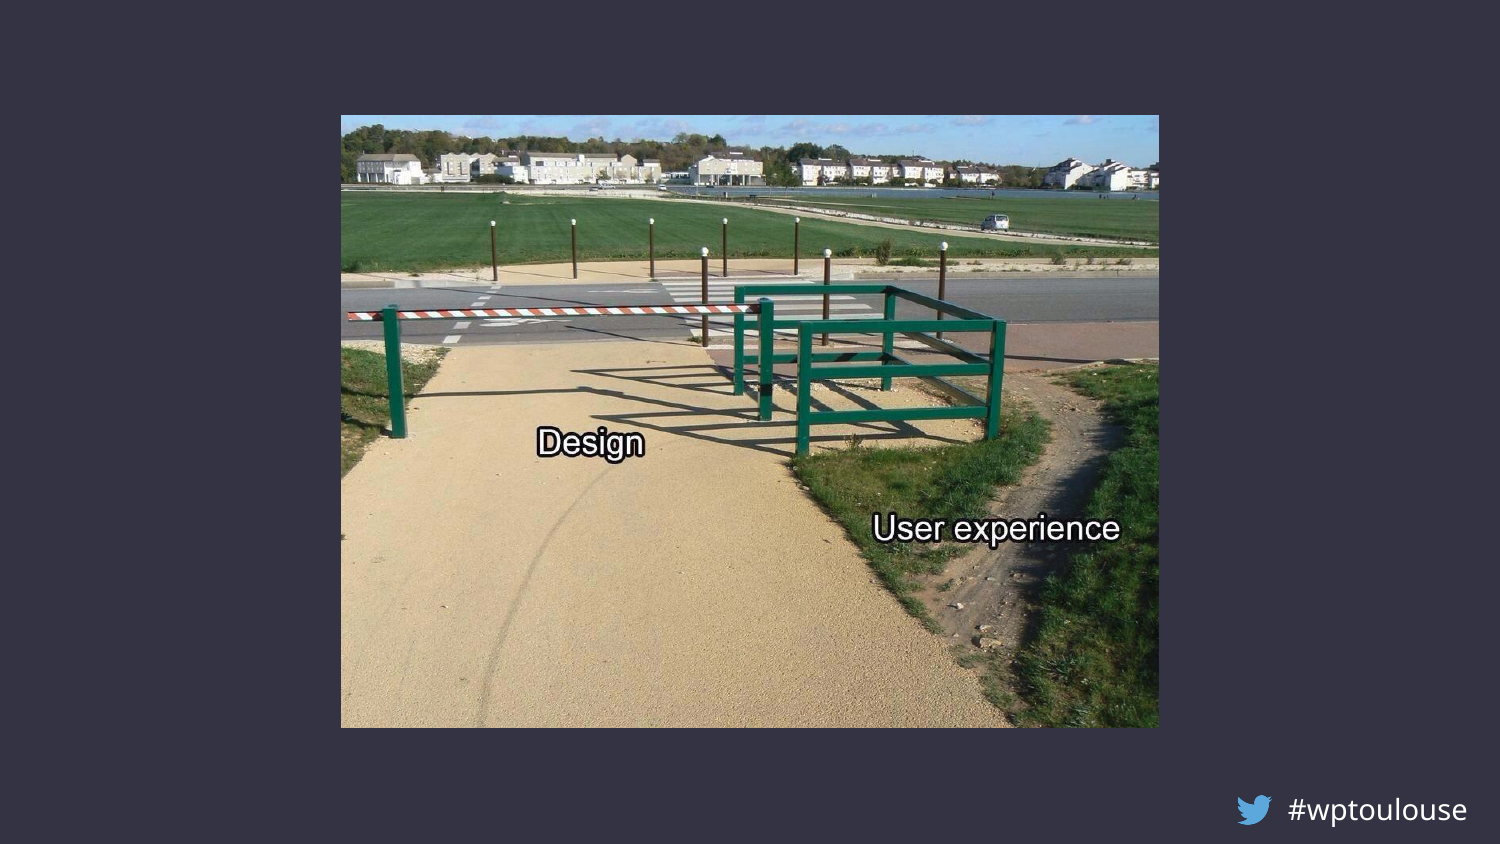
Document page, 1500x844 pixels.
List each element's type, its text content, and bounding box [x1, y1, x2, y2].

picture [341, 115, 1159, 728]
text_box #wptoulouse [1272, 776, 1488, 832]
picture [1236, 795, 1273, 825]
